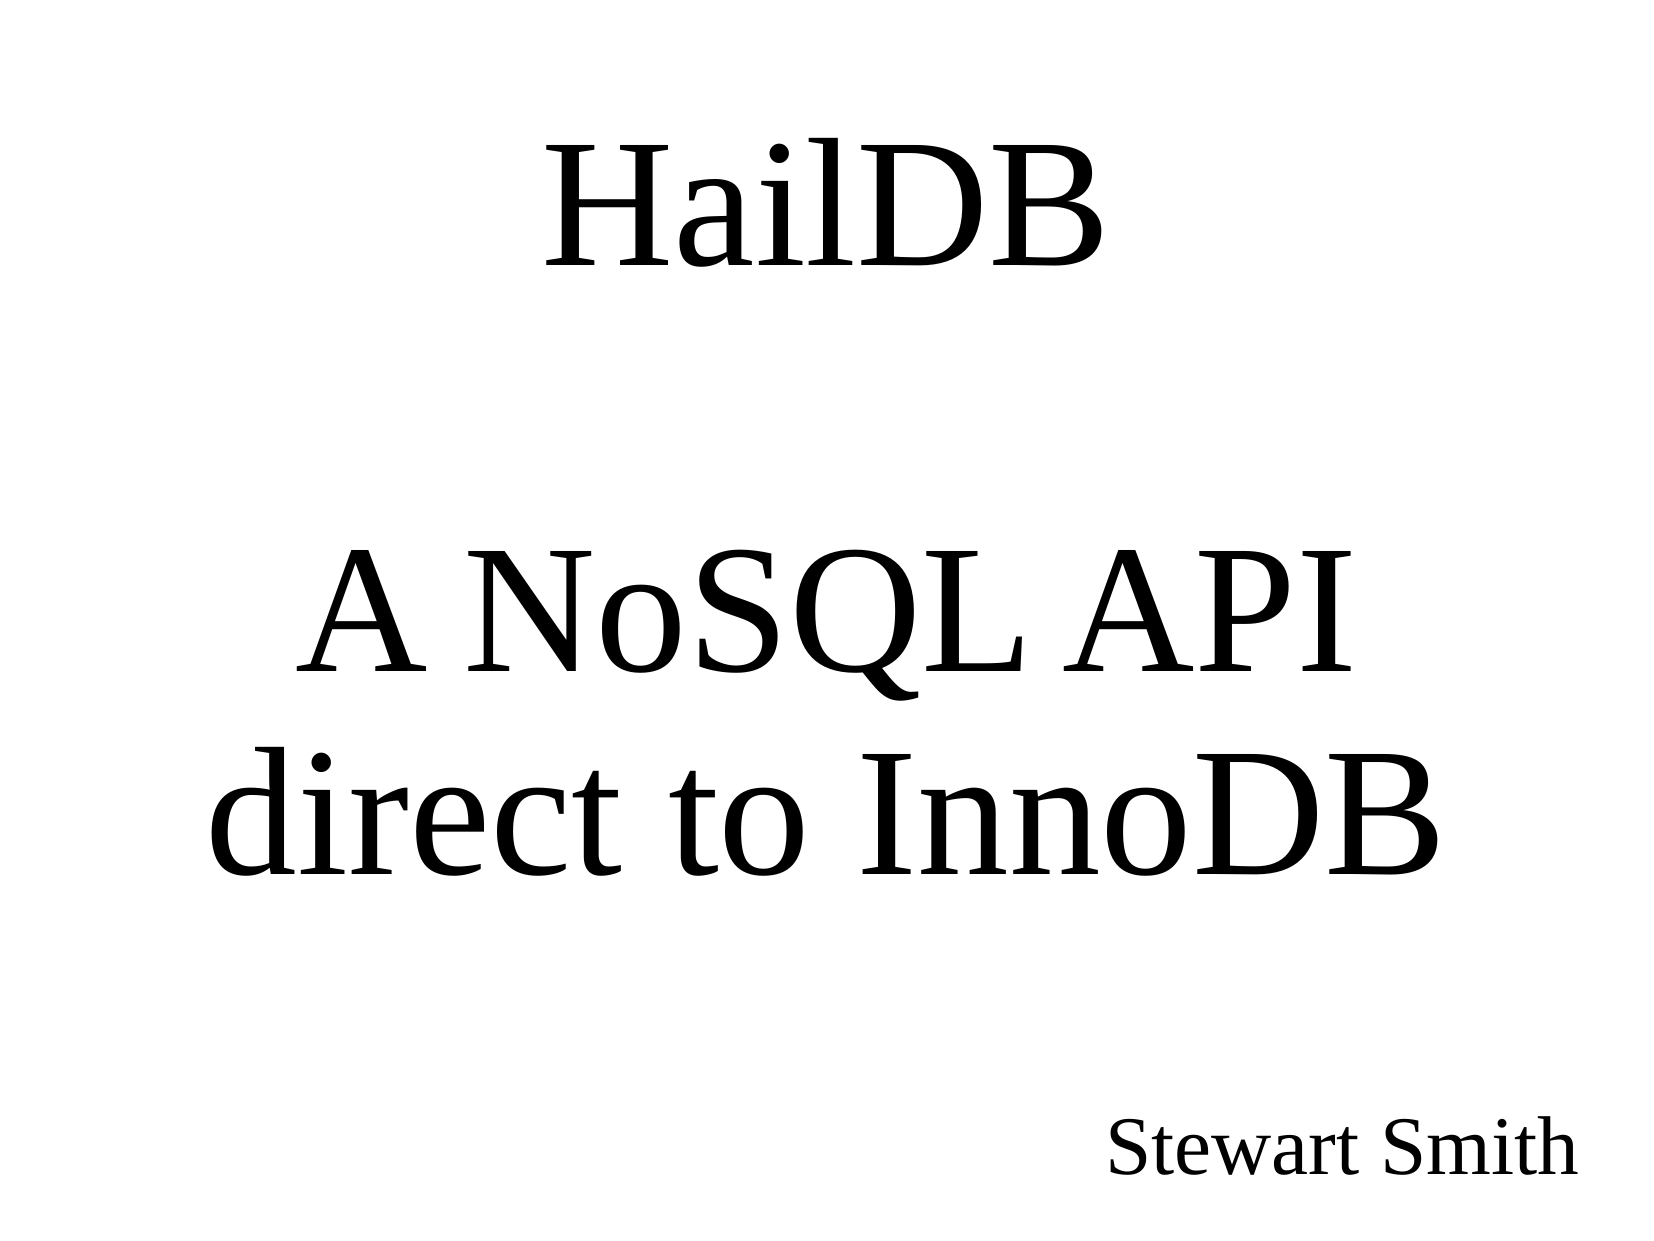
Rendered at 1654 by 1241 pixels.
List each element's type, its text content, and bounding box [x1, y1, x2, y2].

text_box Stewart Smith [944, 1092, 1595, 1200]
title HailDB A NoSQL API direct to InnoDB [82, 101, 1571, 914]
